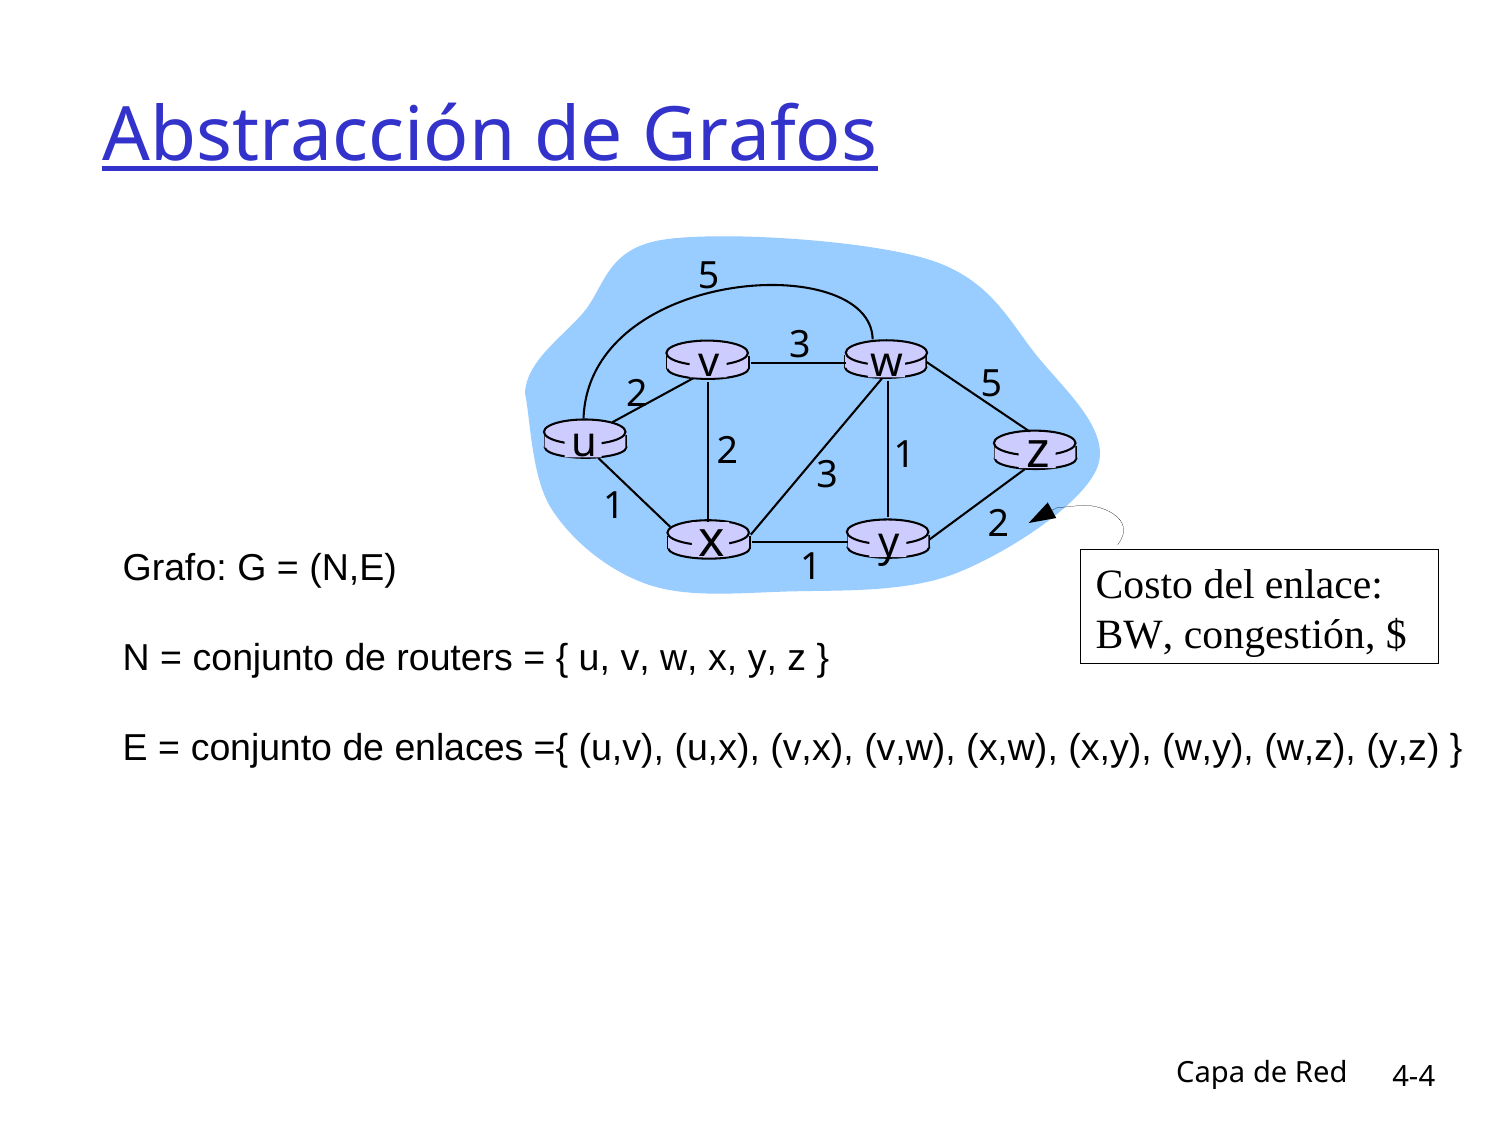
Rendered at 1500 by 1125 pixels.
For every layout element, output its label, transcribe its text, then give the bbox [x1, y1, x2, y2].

text_box 5 [683, 242, 735, 304]
text_box y [863, 507, 915, 535]
text_box w [856, 327, 919, 393]
text_box z [1011, 410, 1065, 486]
text_box v [683, 327, 735, 393]
text_box 2 [611, 360, 663, 422]
text_box [586, 287, 868, 535]
text_box [939, 511, 972, 535]
text_box 3 [801, 442, 853, 503]
text_box x [683, 498, 740, 535]
text_box Grafo: G = (N,E) N = conjunto de routers = { u, v, w, x, y, z } E = conjunto de enlaces ={ (u,v), (u,x), (v,x), (v,w), (x,w), (x,y), (w,y), (w,z), (y,z) } [108, 535, 1479, 776]
title Abstracción de Grafos [87, 37, 1363, 225]
text_box 1 [878, 422, 931, 484]
text_box 2 [701, 417, 753, 479]
text_box 1 [588, 473, 640, 534]
text_box Costo del enlace: BW, congestión, $ [1080, 549, 1439, 664]
text_box 3 [774, 312, 826, 373]
text_box u [556, 407, 612, 473]
text_box [1053, 508, 1065, 515]
text_box [524, 236, 1100, 535]
text_box [753, 393, 887, 535]
text_box 2 [972, 491, 1025, 535]
text_box 5 [965, 351, 1018, 412]
